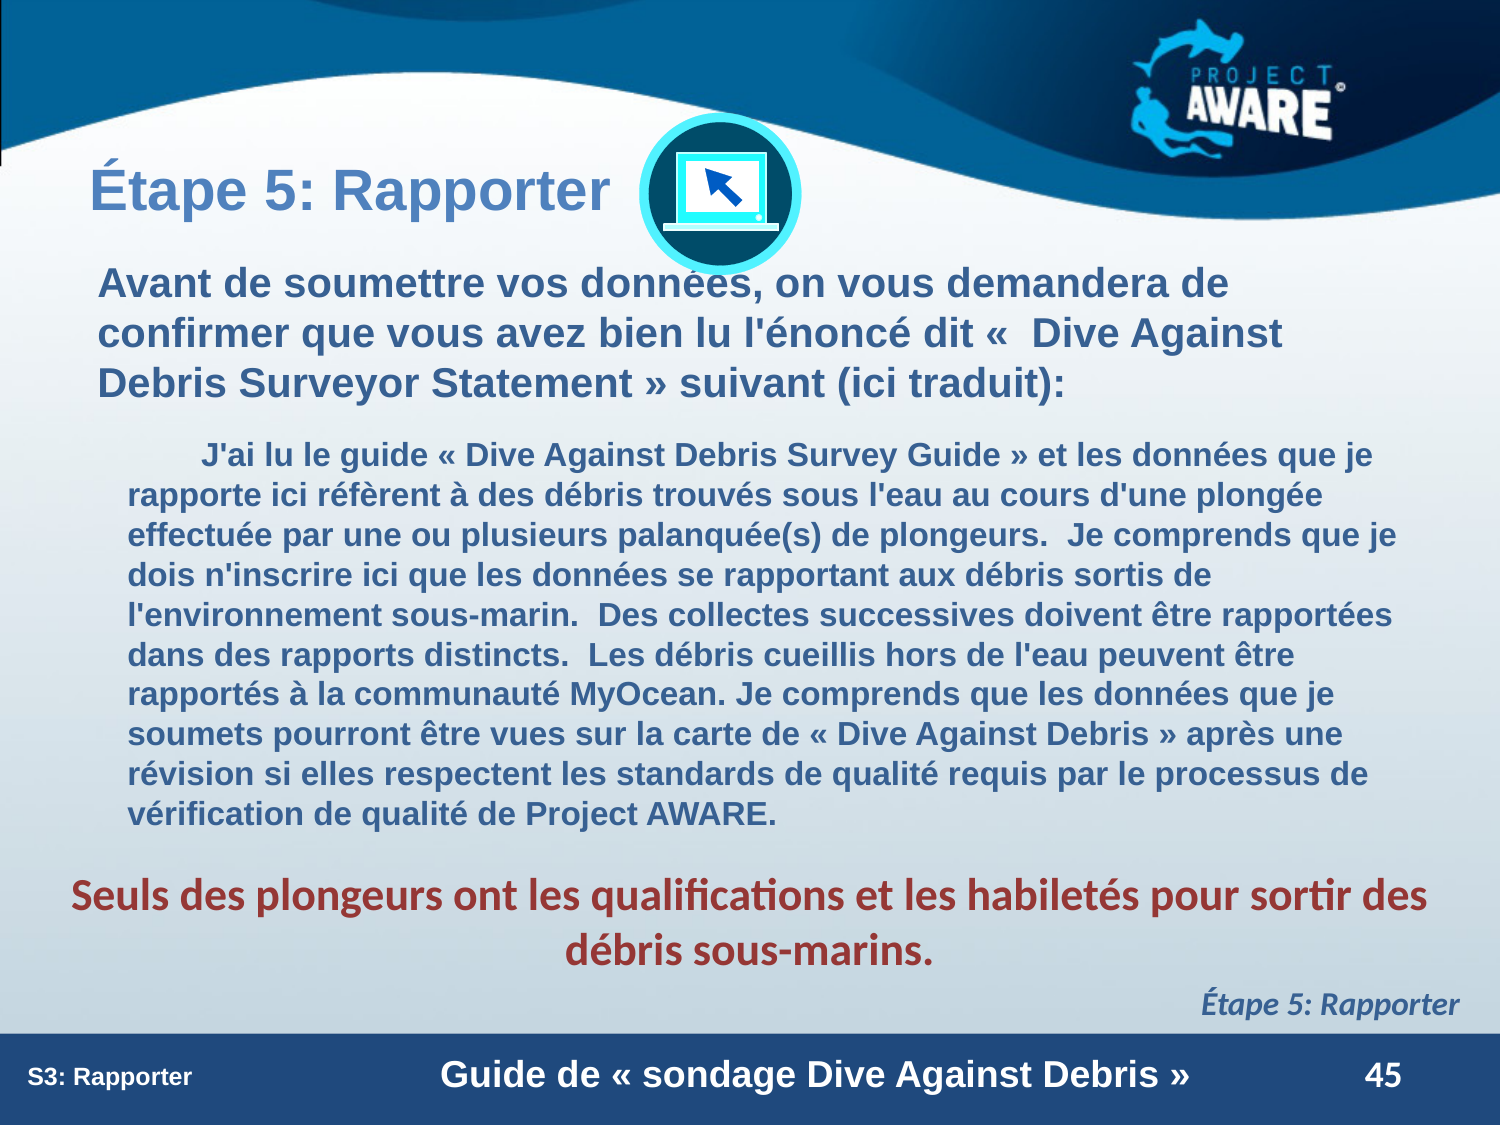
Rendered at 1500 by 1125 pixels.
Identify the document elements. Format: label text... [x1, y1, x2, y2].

text_box Seuls des plongeurs ont les qualifications et les habiletés pour sortir des débris sous-marins. [24, 857, 1475, 983]
text_box <numéro> [1350, 1042, 1475, 1103]
text_box Étape 5: Rapporter [999, 975, 1475, 1025]
text_box Avant de soumettre vos données, on vous demandera de confirmer que vous avez bien lu l'énoncé dit « Dive Against Debris Surveyor Statement » suivant (ici traduit): [82, 247, 1413, 388]
text_box Guide de « sondage Dive Against Debris » [425, 1042, 1276, 1103]
text_box Étape 5: Rapporter [75, 145, 638, 237]
picture [0, 0, 1500, 1037]
text_box S3: Rapporter [12, 1052, 425, 1103]
text_box J'ai lu le guide « Dive Against Debris Survey Guide » et les données que je rapporte ici réfèrent à des débris trouvés sous l'eau au cours d'une plongée effectuée par une ou plusieurs palanquée(s) de plongeurs. Je comprends que je dois n'inscrire ici que les données se rapportant aux débris sortis de l'environnement sous-marin. Des collectes successives doivent être rapportées dans des rapports distincts. Les débris cueillis hors de l'eau peuvent être rapportés à la communauté MyOcean. Je comprends que les données que je soumets pourront être vues sur la carte de « Dive Against Debris » après une révision si elles respectent les standards de qualité requis par le processus de vérification de qualité de Project AWARE. [112, 425, 1425, 826]
